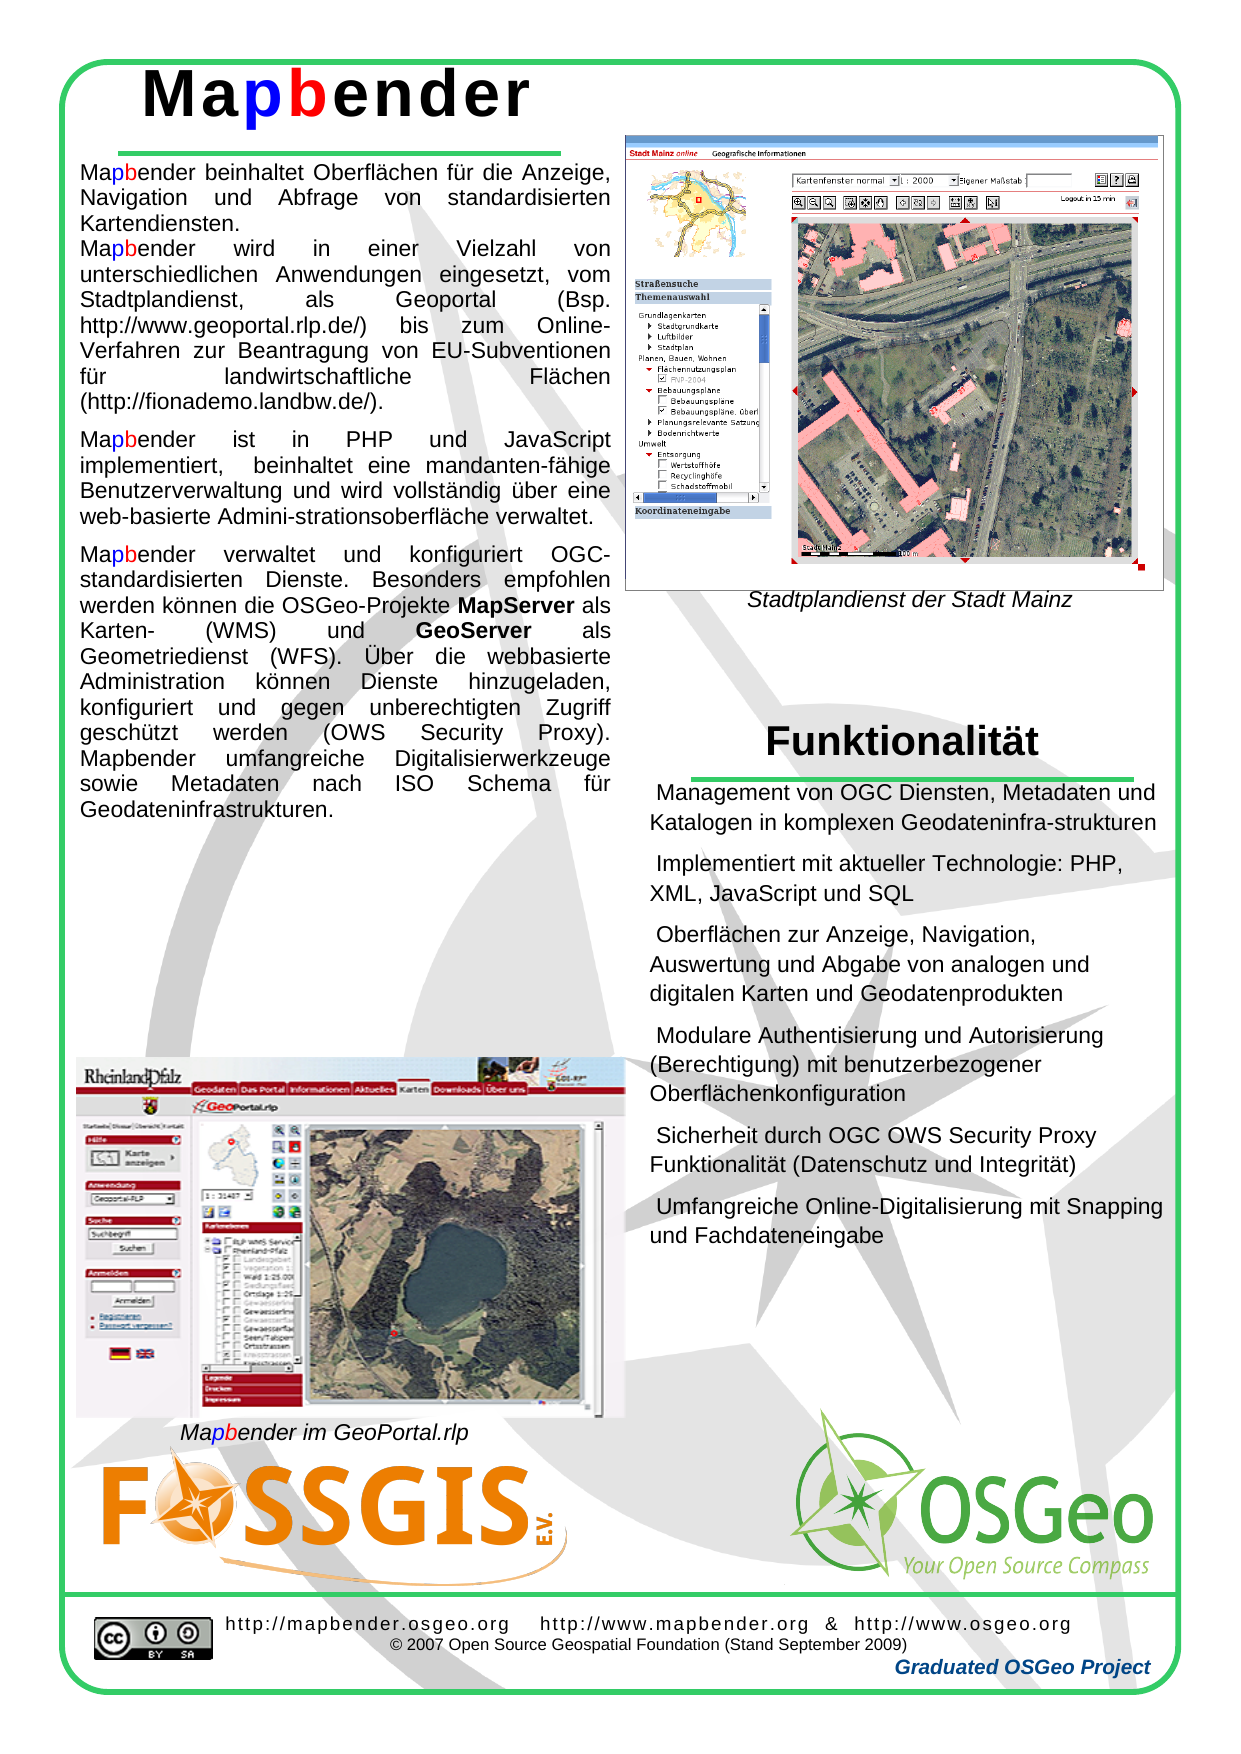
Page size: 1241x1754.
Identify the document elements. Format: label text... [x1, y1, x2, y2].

text_box Funktionalität Management von OGC Diensten, Metadaten und Katalogen in komplexen Geodateninfra-strukturen Implementiert mit aktueller Technologie: PHP, XML, JavaScript und SQL Oberflächen zur Anzeige, Navigation, Auswertung und Abgabe von analogen und digitalen Karten und Geodatenprodukten Modulare Authentisierung und Autorisierung (Berechtigung) mit benutzerbezogener Oberflächenkonfiguration Sicherheit durch OGC OWS Security Proxy Funktionalität (Datenschutz und Integrität) Umfangreiche Online-Digitalisierung mit Snapping und Fachdateneingabe [634, 710, 1182, 1418]
picture [65, 591, 1175, 1592]
text_box Mapbender im GeoPortal.rlp [165, 1418, 609, 1462]
text_box [1158, 135, 1164, 579]
text_box Stadtplandienst der Stadt Mainz [732, 579, 1176, 629]
text_box Mapbender [126, 48, 559, 165]
picture [1164, 191, 1175, 579]
picture [65, 1597, 1175, 1689]
picture [1156, 1664, 1179, 1690]
picture [62, 1666, 84, 1690]
picture [625, 135, 1158, 579]
text_box Mapbender beinhaltet Oberflächen für die Anzeige, Navigation und Abfrage von standardisierten Kartendiensten. Mapbender wird in einer Vielzahl von unterschiedlichen Anwendungen eingesetzt, vom Stadtplandienst, als Geoportal (Bsp. http://www.geoportal.rlp.de/) bis zum Online-Verfahren zur Beantragung von EU-Subventionen für landwirtschaftliche Flächen (http://fionademo.landbw.de/). Mapbender ist in PHP und JavaScript implementiert, beinhaltet eine mandanten-fähige Benutzerverwaltung und wird vollständig über eine web-basierte Admini-strationsoberfläche verwaltet. Mapbender verwaltet und konfiguriert OGC-standardisierten Dienste. Besonders empfohlen werden können die OSGeo-Projekte MapServer als Karten- (WMS) und GeoServer als Geometriedienst (WFS). Über die webbasierte Administration können Dienste hinzugeladen, konfiguriert und gegen unberechtigten Zugriff geschützt werden (OWS Security Proxy). Mapbender umfangreiche Digitalisierwerkzeuge sowie Metadaten nach ISO Schema für Geodateninfrastrukturen. [64, 152, 626, 1055]
text_box [625, 579, 732, 591]
